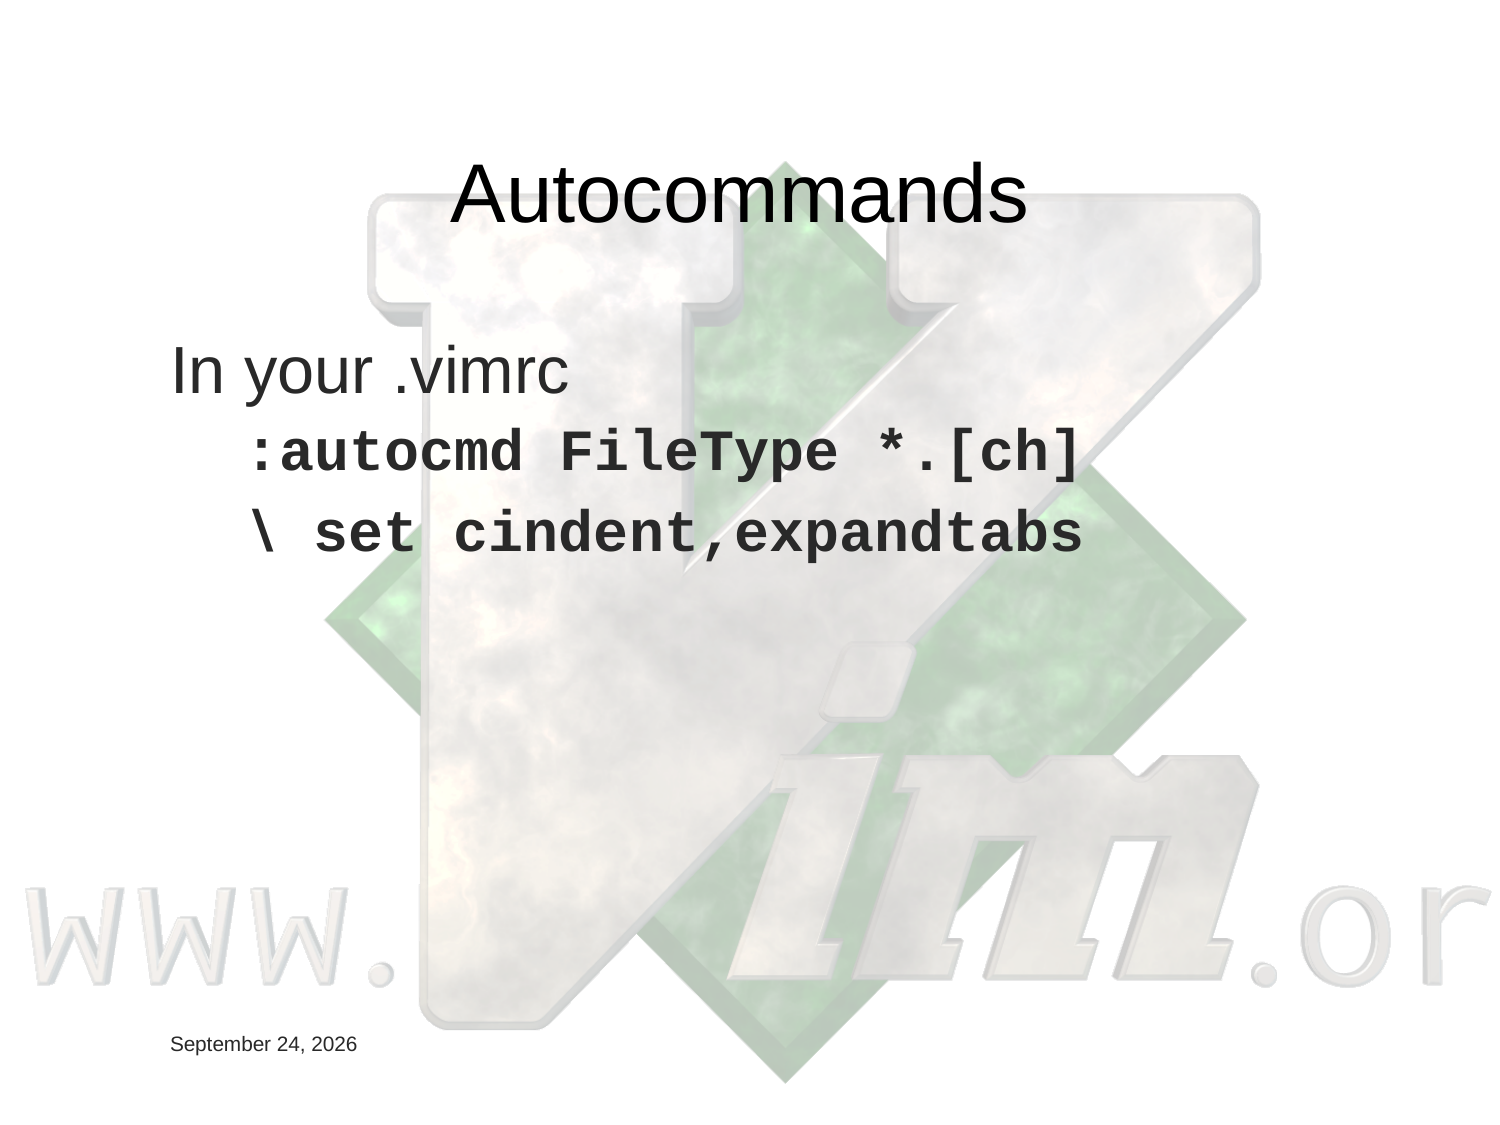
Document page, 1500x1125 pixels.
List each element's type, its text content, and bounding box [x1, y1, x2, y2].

picture [0, 0, 1500, 1125]
title Autocommands [152, 15, 1328, 248]
list In your .vimrc :autocmd FileType *.[ch] \ set cindent,expandtabs [155, 324, 1413, 1001]
